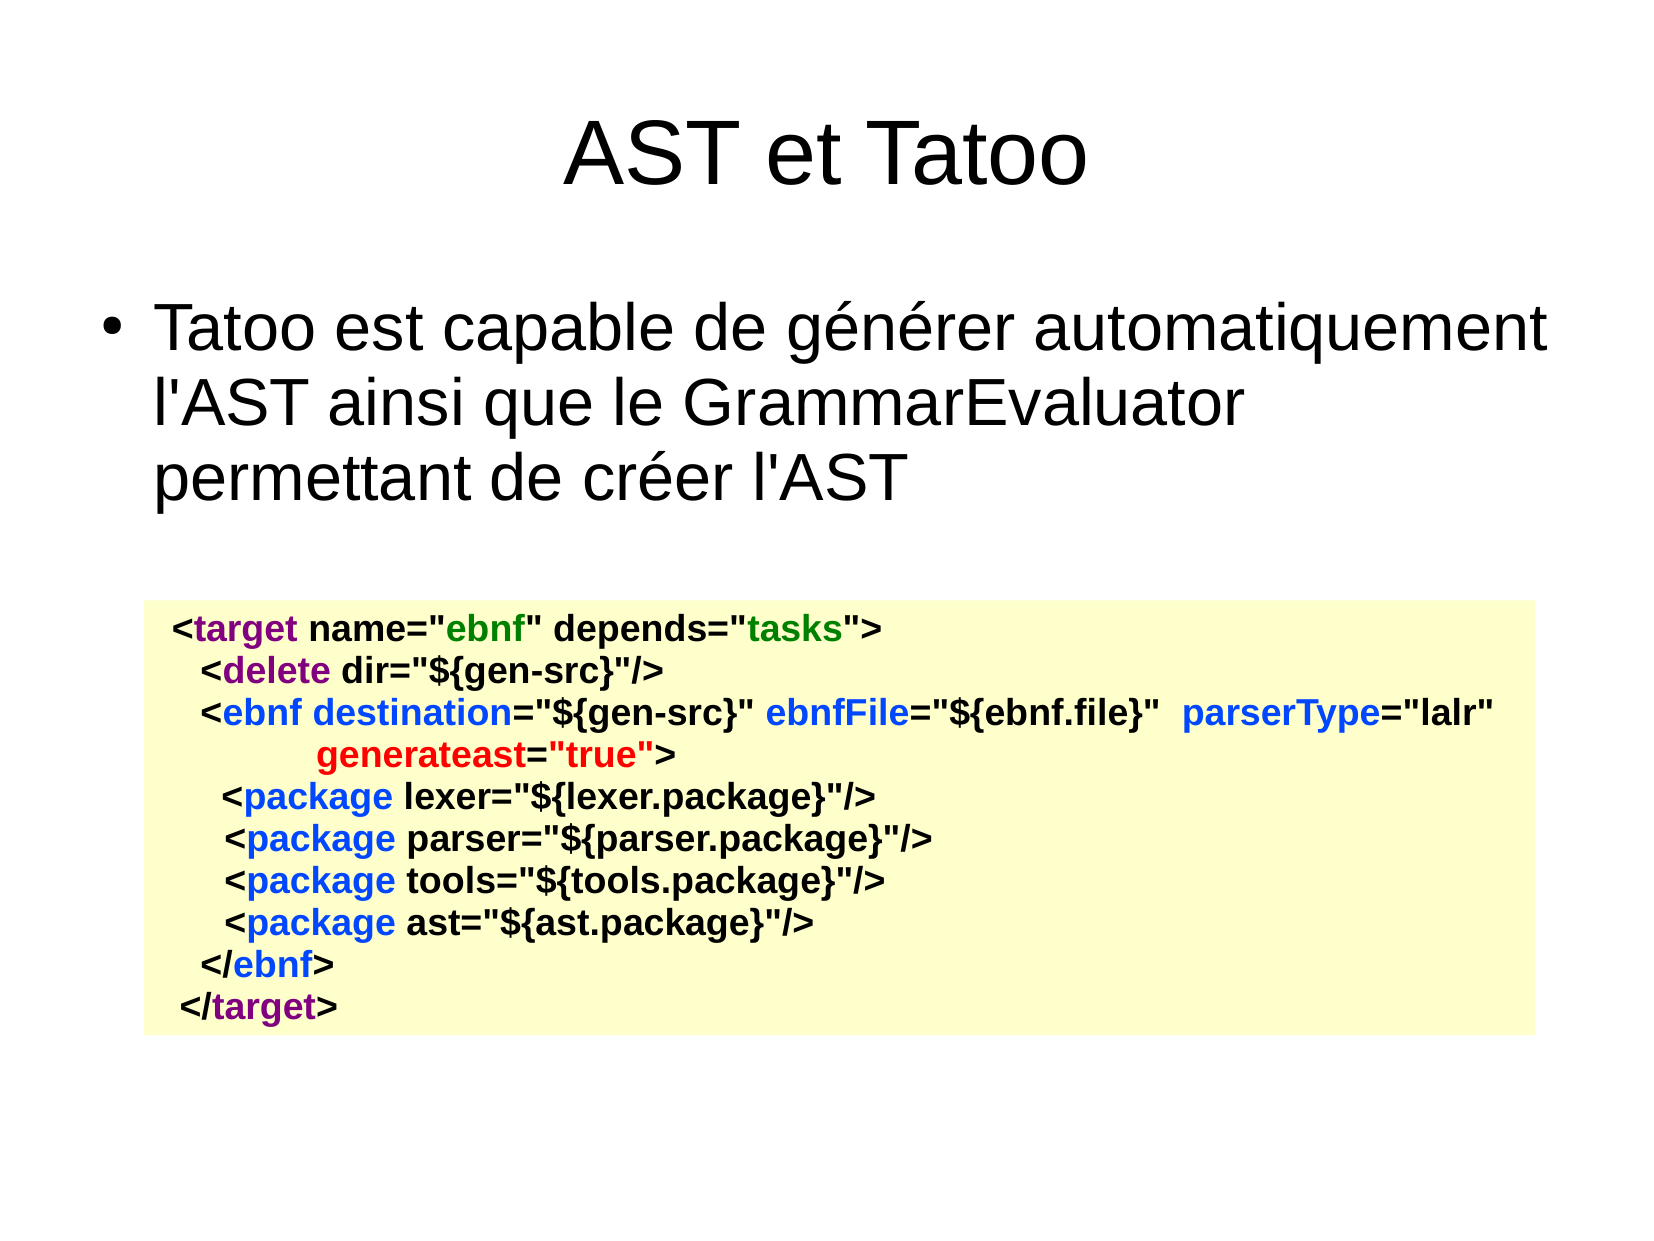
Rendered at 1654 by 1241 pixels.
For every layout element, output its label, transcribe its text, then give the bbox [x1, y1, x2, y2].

list Tatoo est capable de générer automatiquement l'AST ainsi que le GrammarEvaluator permettant de créer l'AST [82, 290, 1571, 532]
text_box <target name="ebnf" depends="tasks"> <delete dir="${gen-src}"/> <ebnf destination="${gen-src}" ebnfFile="${ebnf.file}" parserType="lalr" generateast="true"> <package lexer="${lexer.package}"/> <package parser="${parser.package}"/> <package tools="${tools.package}"/> <package ast="${ast.package}"/> </ebnf> </target> [143, 600, 1536, 1036]
title AST et Tatoo [82, 56, 1571, 250]
